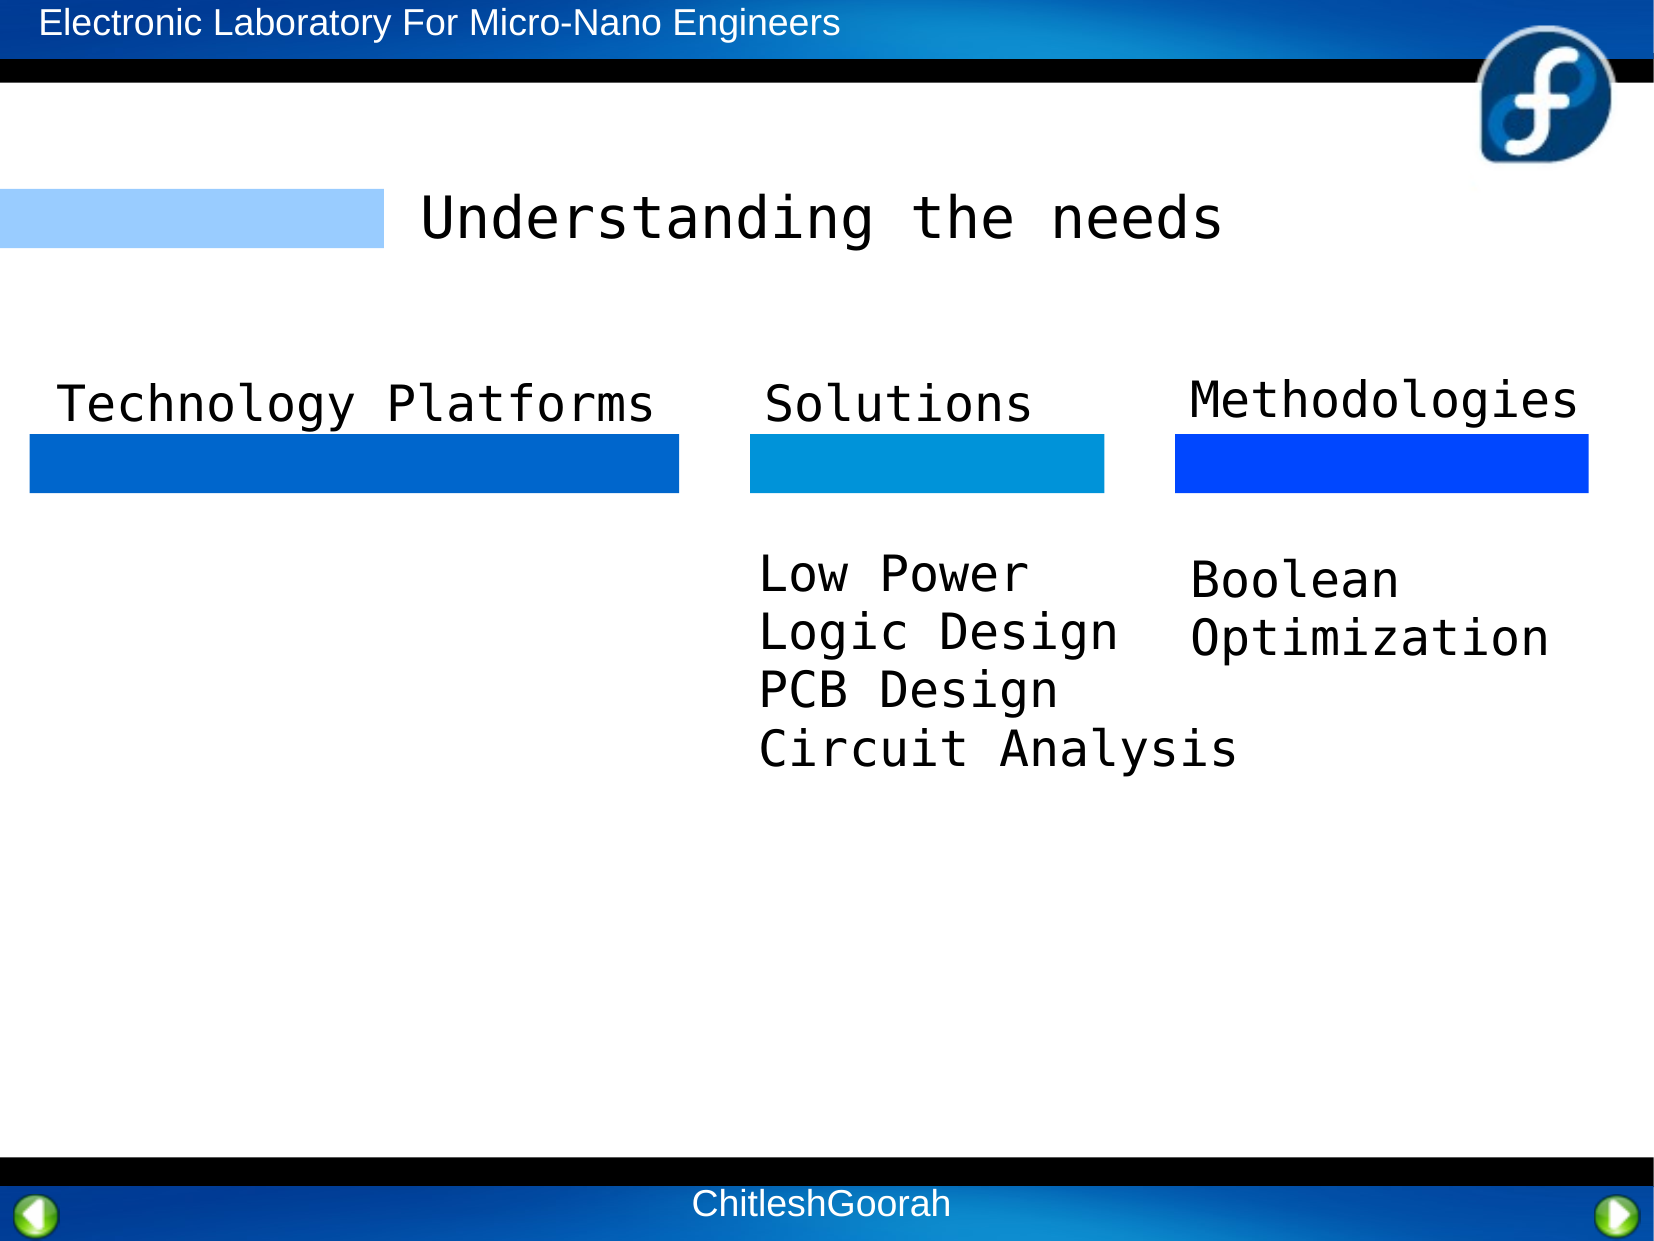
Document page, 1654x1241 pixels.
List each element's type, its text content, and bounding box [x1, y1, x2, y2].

picture [914, 1206, 924, 1210]
text_box [750, 434, 1105, 494]
text_box Low Power Logic Design PCB Design Circuit Analysis [744, 537, 1246, 786]
picture [0, 0, 1654, 266]
picture [0, 1186, 1654, 1241]
text_box Solutions [750, 368, 1046, 442]
text_box [0, 188, 384, 249]
text_box Understanding the needs [405, 177, 1241, 260]
picture [936, 1198, 945, 1213]
text_box [29, 434, 680, 494]
text_box [1175, 438, 1589, 494]
text_box Boolean Optimization [1175, 543, 1589, 675]
text_box Technology Platforms [41, 368, 662, 442]
text_box Methodologies [1175, 363, 1589, 438]
